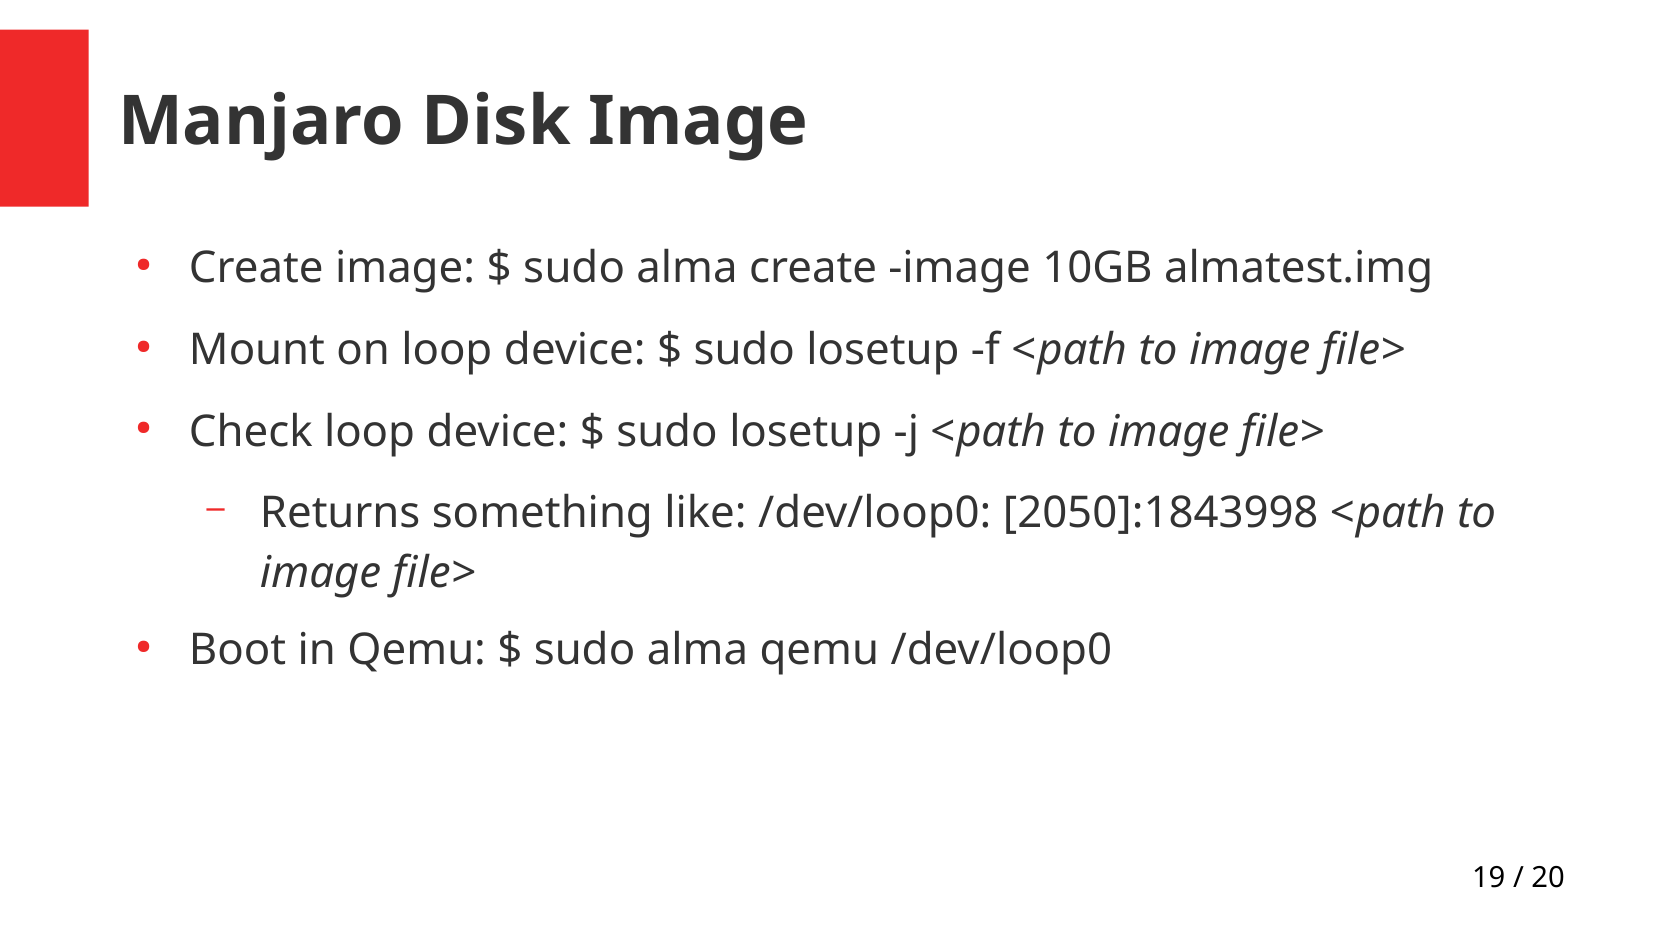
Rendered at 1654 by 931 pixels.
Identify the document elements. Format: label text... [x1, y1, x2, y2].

title Manjaro Disk Image [118, 29, 1595, 207]
list Create image: $ sudo alma create -image 10GB almatest.img Mount on loop device: $ sudo losetup -f <path to image file> Check loop device: $ sudo losetup -j <path to image file> Returns something like: /dev/loop0: [2050]:1843998 <path to image file> Boot in Qemu: $ sudo alma qemu /dev/loop0 [118, 236, 1595, 798]
